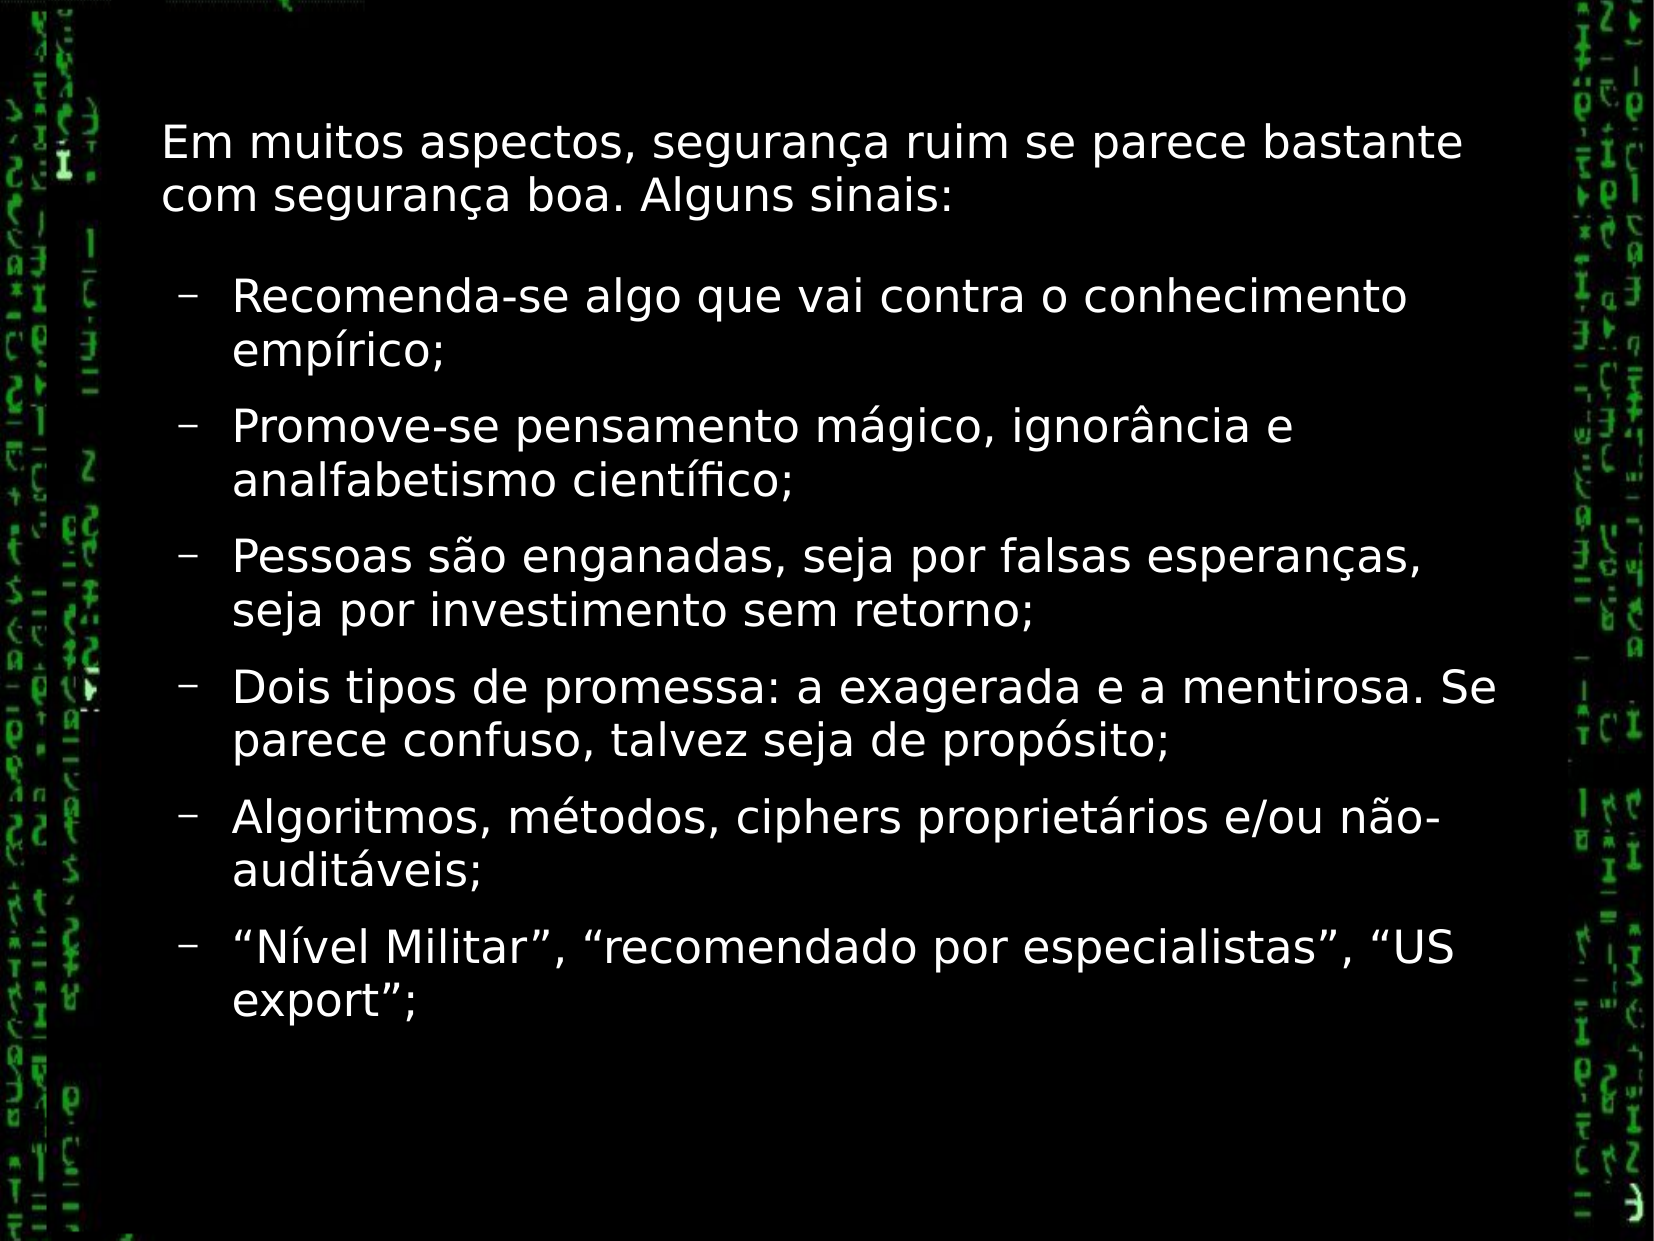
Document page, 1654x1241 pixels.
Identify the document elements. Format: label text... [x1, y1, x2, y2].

list Em muitos aspectos, segurança ruim se parece bastante com segurança boa. Alguns sinais: Recomenda-se algo que vai contra o conhecimento empírico; Promove-se pensamento mágico, ignorância e analfabetismo científico; Pessoas são enganadas, seja por falsas esperanças, seja por investimento sem retorno; Dois tipos de promessa: a exagerada e a mentirosa. Se parece confuso, talvez seja de propósito; Algoritmos, métodos, ciphers proprietários e/ou não-auditáveis; “Nível Militar”, “recomendado por especialistas”, “US export”; [90, 115, 1531, 1096]
picture [0, 0, 1654, 1241]
